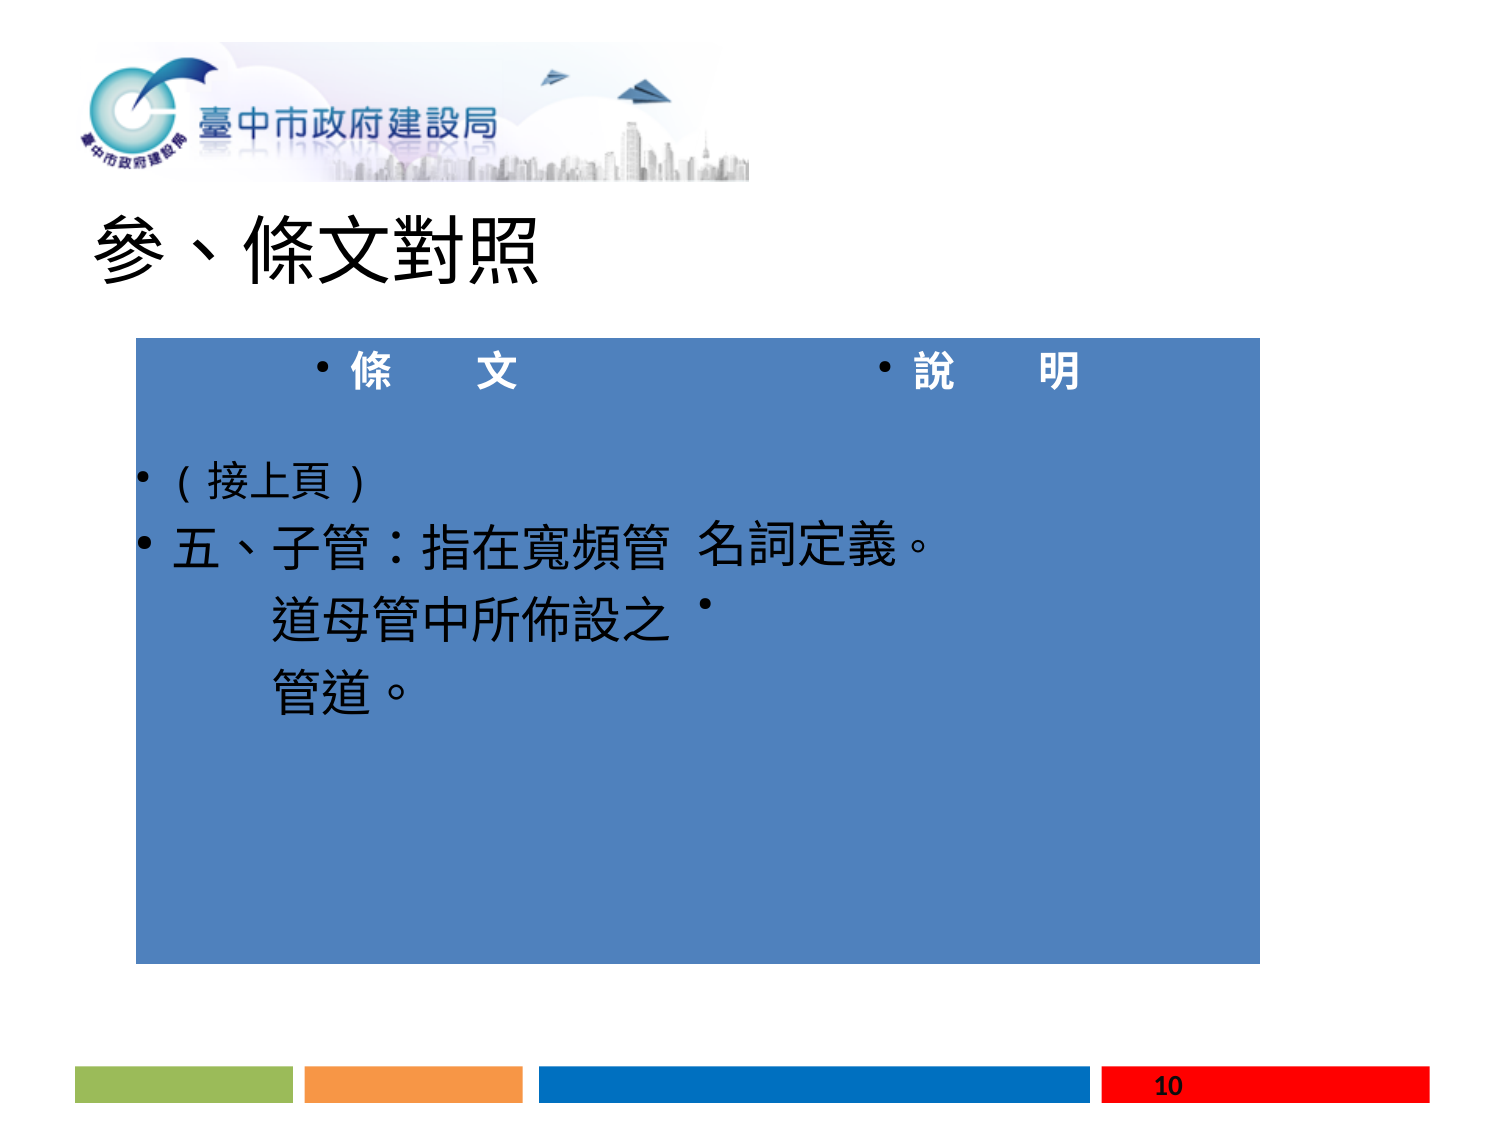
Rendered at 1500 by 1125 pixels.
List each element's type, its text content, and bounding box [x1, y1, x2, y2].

table_cell 名詞定義。 [698, 448, 1260, 964]
text_box 參、條文對照 [76, 196, 1427, 303]
table_header 條 文 [136, 338, 698, 448]
table_cell (接上頁) 五、子管：指在寬頻管 道母管中所佈設之 管道。 [136, 448, 698, 964]
text_box [512, 1042, 988, 1103]
text_box [1138, 1053, 1489, 1114]
table_header 說 明 [698, 338, 1260, 448]
